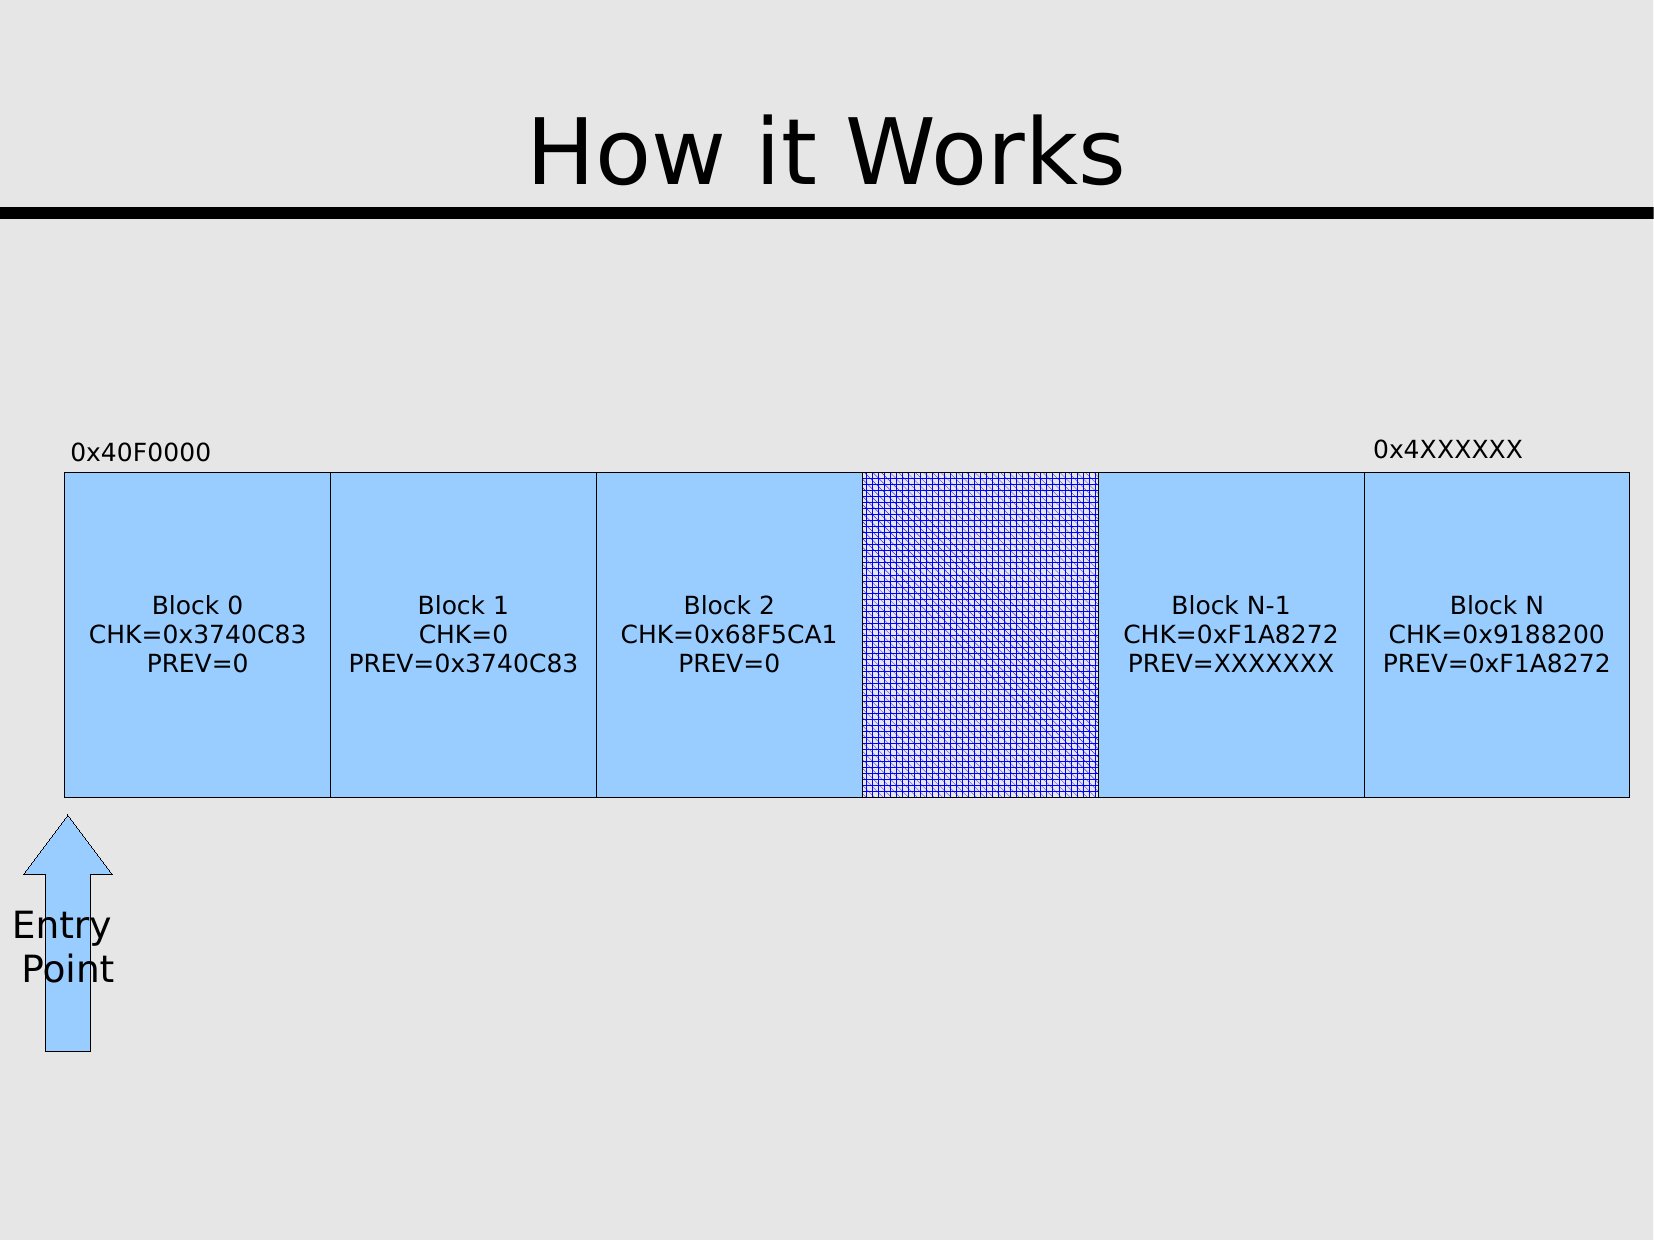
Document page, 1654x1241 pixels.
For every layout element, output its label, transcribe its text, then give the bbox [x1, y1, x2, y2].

text_box Block 1 CHK=0 PREV=0x3740C83 [330, 472, 596, 798]
title How it Works [82, 56, 1571, 250]
text_box Entry Point [23, 814, 113, 1052]
text_box 0x40F0000 [55, 431, 227, 476]
text_box Block 0 CHK=0x3740C83 PREV=0 [64, 472, 330, 798]
text_box Block N-1 CHK=0xF1A8272 PREV=XXXXXXX [1098, 472, 1365, 798]
text_box Block 2 CHK=0x68F5CA1 PREV=0 [596, 472, 863, 798]
text_box Block N CHK=0x9188200 PREV=0xF1A8272 [1365, 472, 1630, 798]
text_box 0x4XXXXXX [1358, 428, 1539, 473]
text_box [863, 472, 1098, 798]
